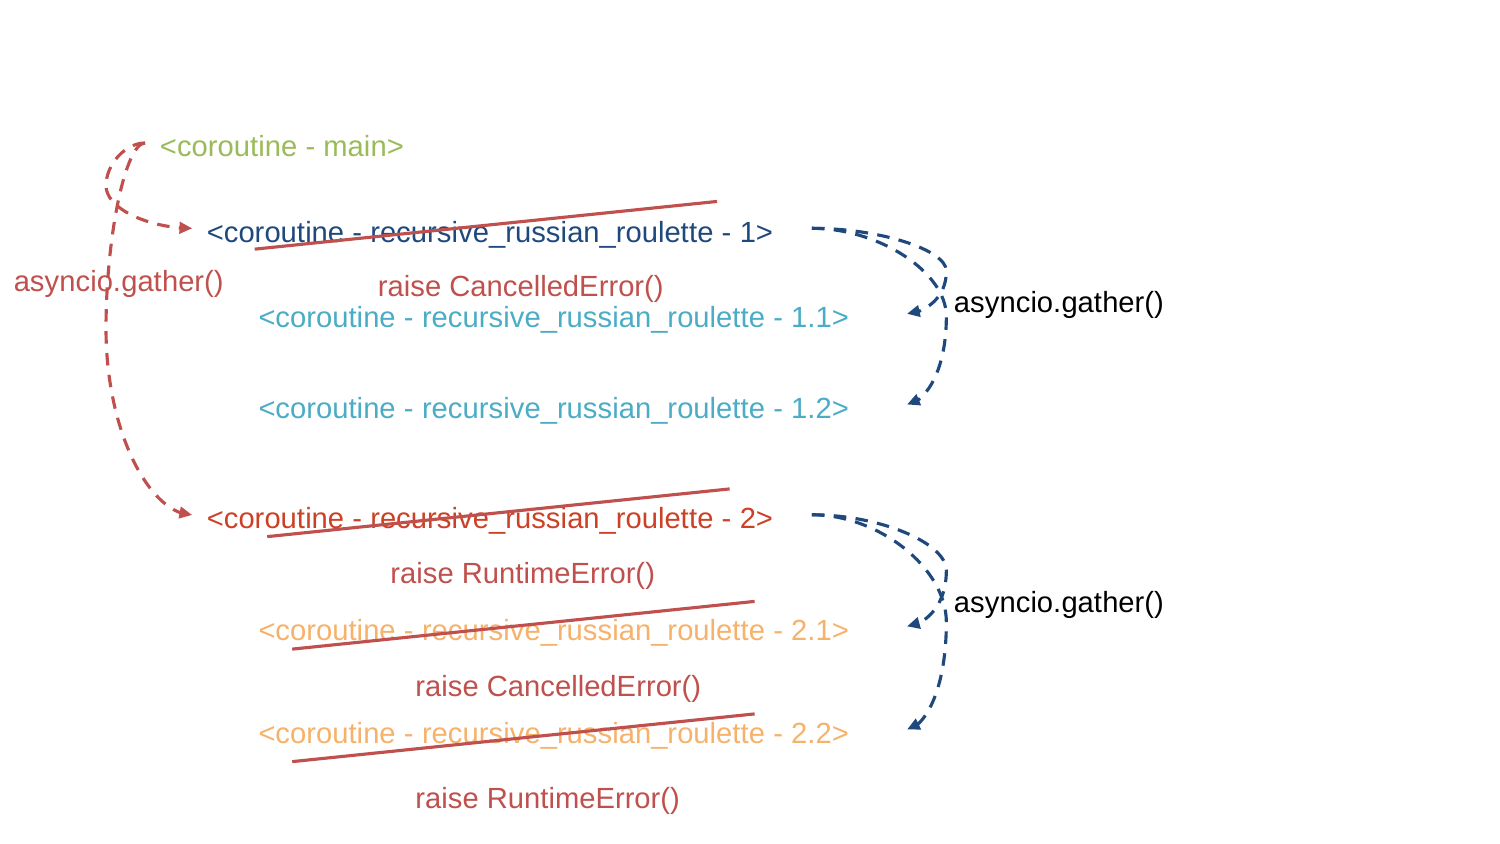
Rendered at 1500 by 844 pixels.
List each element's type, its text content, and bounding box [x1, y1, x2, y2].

text_box raise CancelledError() [362, 252, 718, 327]
text_box <coroutine - main> [145, 112, 651, 174]
text_box <coroutine - recursive_russian_roulette - 1.1> [243, 283, 908, 344]
text_box raise RuntimeError() [400, 764, 755, 840]
text_box <coroutine - recursive_russian_roulette - 2.2> [333, 699, 908, 760]
text_box asyncio.gather() [938, 268, 1194, 352]
text_box <coroutine - recursive_russian_roulette - 2.2> [243, 699, 453, 760]
text_box <coroutine - recursive_russian_roulette - 1.2> [243, 374, 908, 435]
text_box raise CancelledError() [400, 652, 755, 727]
text_box <coroutine - recursive_russian_roulette - 2.1> [243, 596, 908, 657]
text_box raise RuntimeError() [375, 539, 730, 615]
text_box asyncio.gather() [938, 568, 1194, 652]
text_box <coroutine - recursive_russian_roulette - 2> [191, 484, 812, 546]
text_box <coroutine - recursive_russian_roulette - 1> [191, 198, 812, 259]
text_box asyncio.gather() [0, 247, 253, 330]
